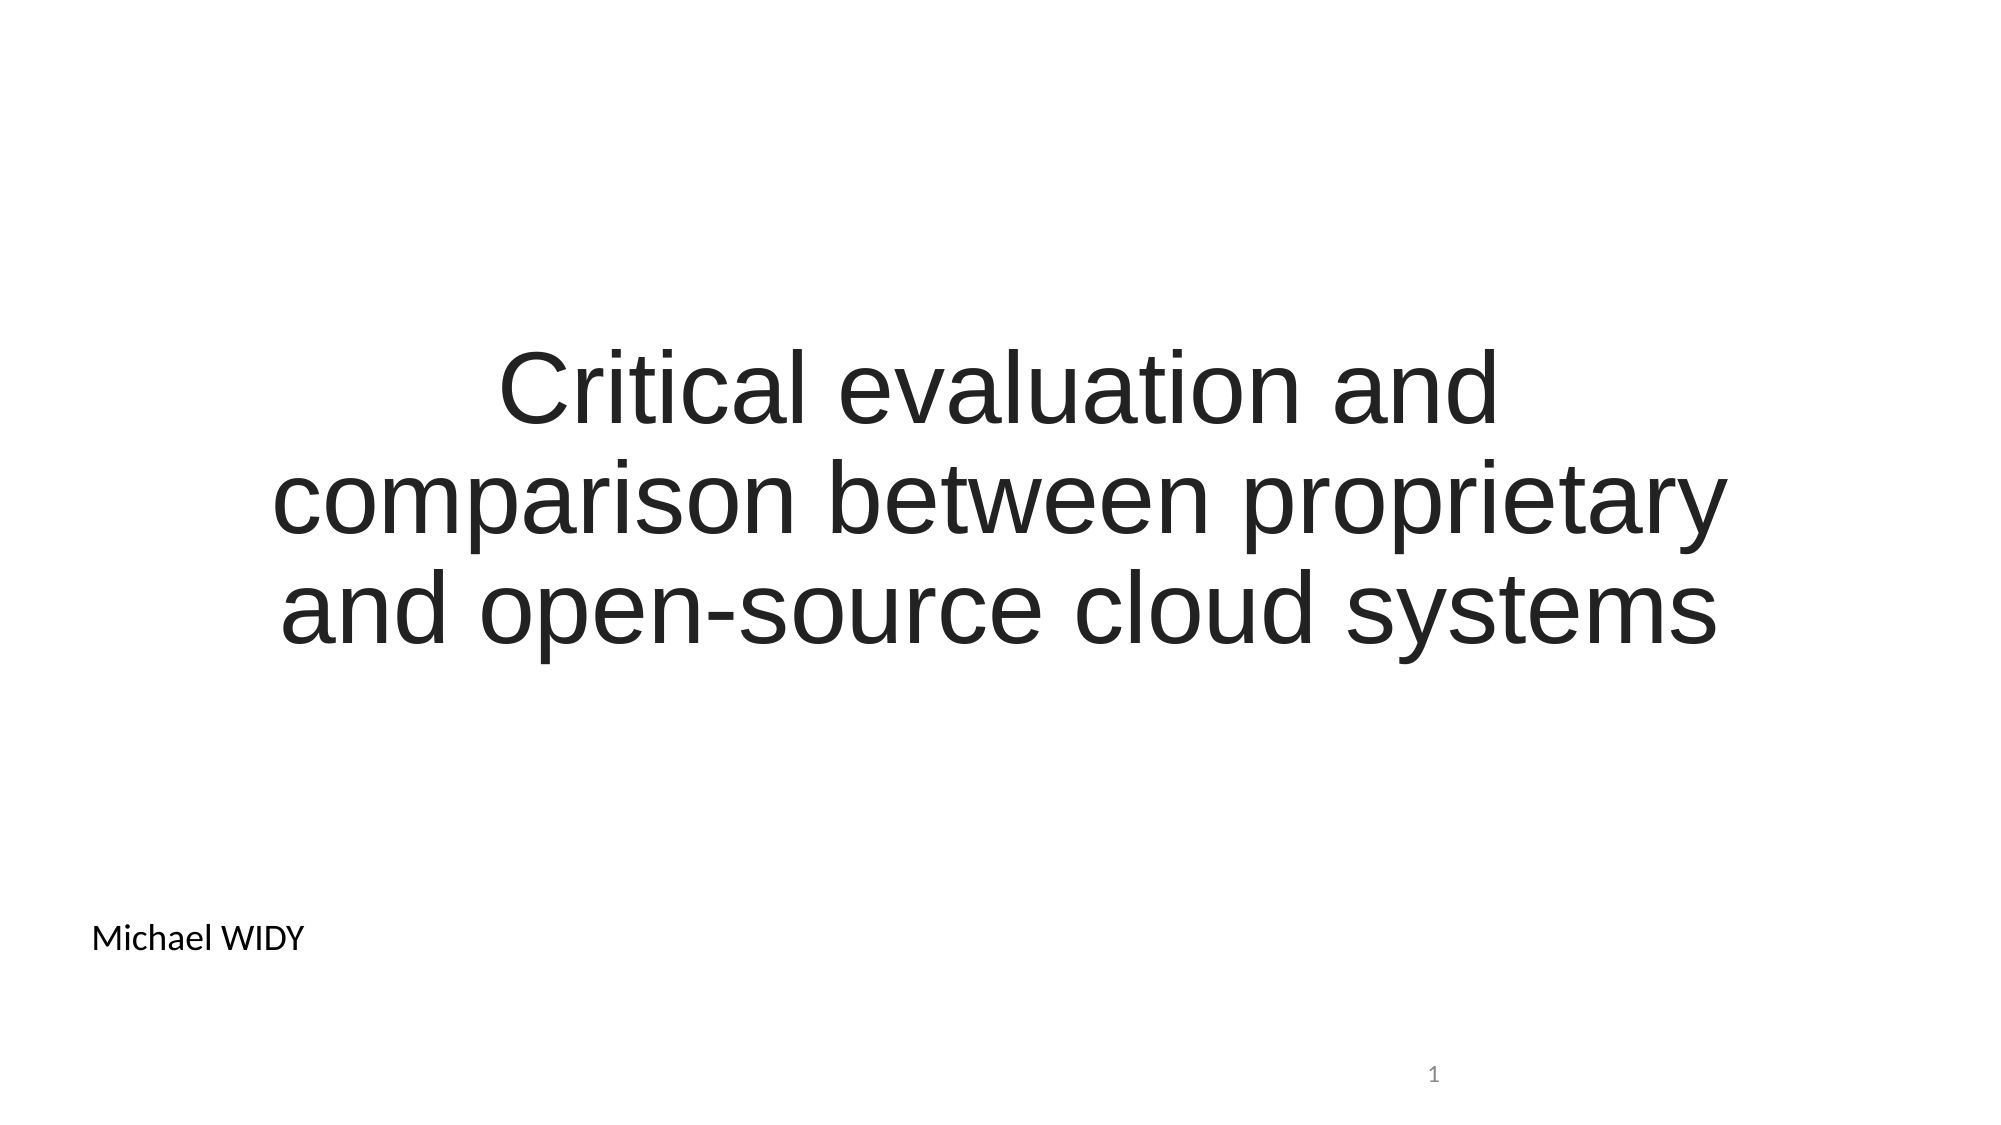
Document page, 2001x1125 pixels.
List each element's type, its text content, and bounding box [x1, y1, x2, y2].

text_box Michael WIDY [76, 905, 858, 966]
title Critical evaluation and comparison between proprietary and open-source cloud systems [249, 281, 1750, 674]
text_box [1412, 1042, 1863, 1103]
